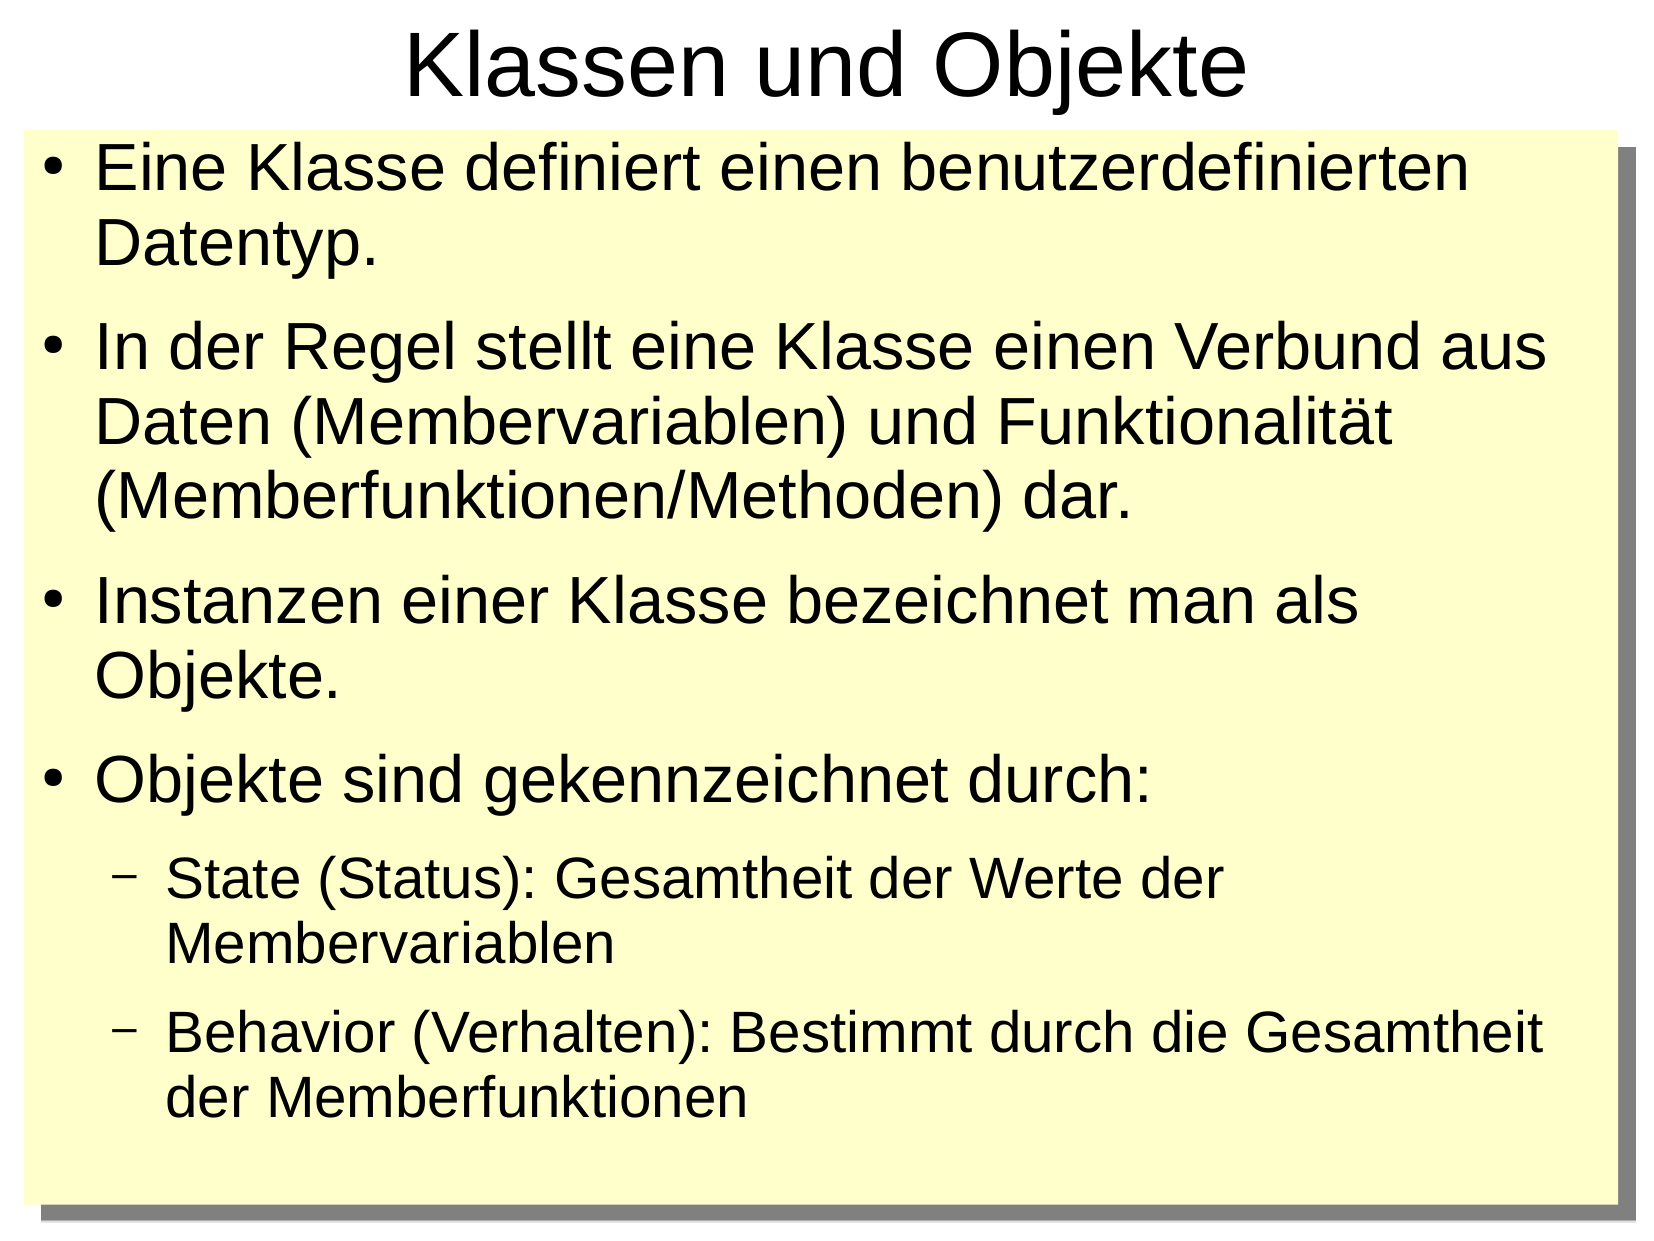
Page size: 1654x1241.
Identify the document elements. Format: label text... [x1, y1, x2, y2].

list Eine Klasse definiert einen benutzerdefinierten Datentyp. In der Regel stellt eine Klasse einen Verbund aus Daten (Membervariablen) und Funktionalität (Memberfunktionen/Methoden) dar. Instanzen einer Klasse bezeichnet man als Objekte. Objekte sind gekennzeichnet durch: State (Status): Gesamtheit der Werte der Membervariablen Behavior (Verhalten): Bestimmt durch die Gesamtheit der Memberfunktionen [23, 129, 1619, 1205]
title Klassen und Objekte [82, 0, 1571, 129]
